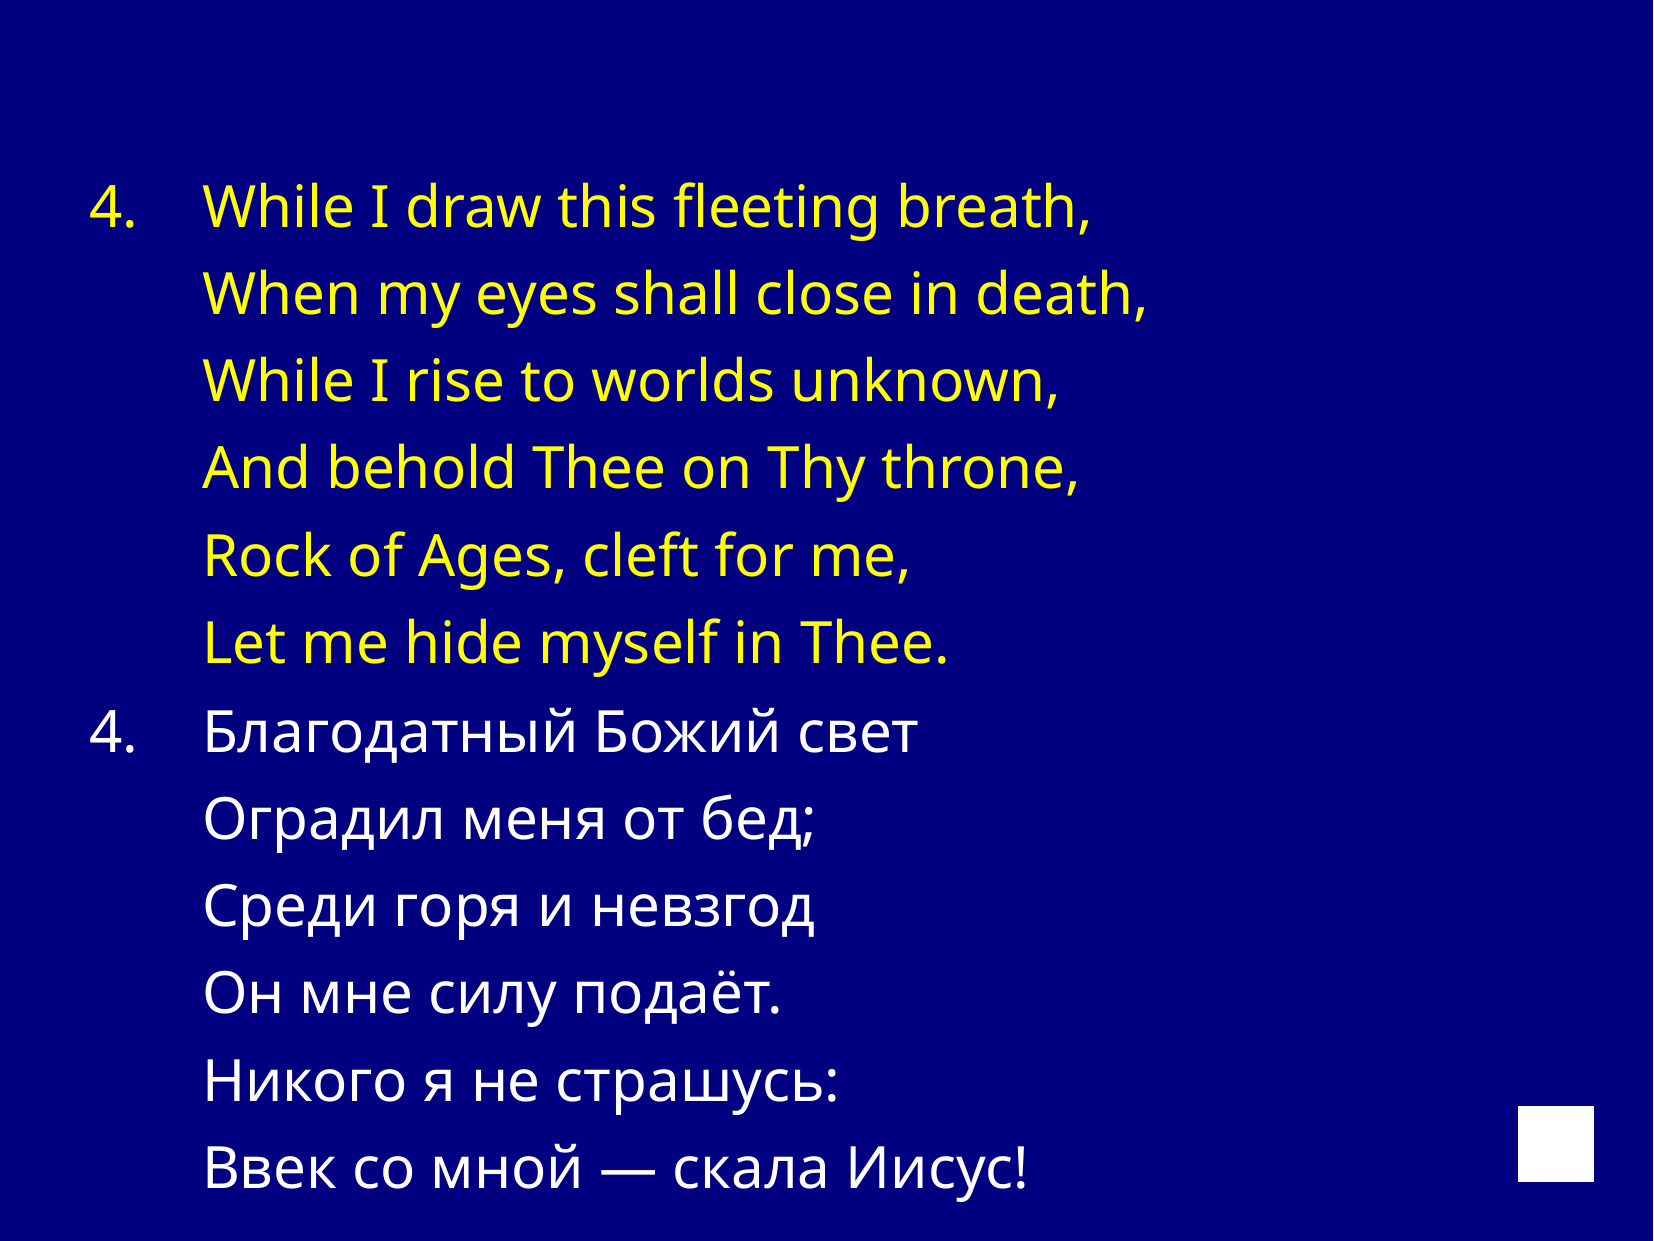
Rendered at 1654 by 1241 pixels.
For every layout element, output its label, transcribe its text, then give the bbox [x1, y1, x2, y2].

text_box 4. Благодатный Божий свет Оградил меня от бед; Среди горя и невзгод Он мне силу подаёт. Никого я не страшусь: Ввек со мной — скала Иисус! [75, 675, 1576, 1163]
text_box 4. While I draw this fleeting breath, When my eyes shall close in death, While I rise to worlds unknown, And behold Thee on Thy throne, Rock of Ages, cleft for me, Let me hide myself in Thee. [75, 150, 1576, 638]
text_box [1518, 1106, 1594, 1182]
